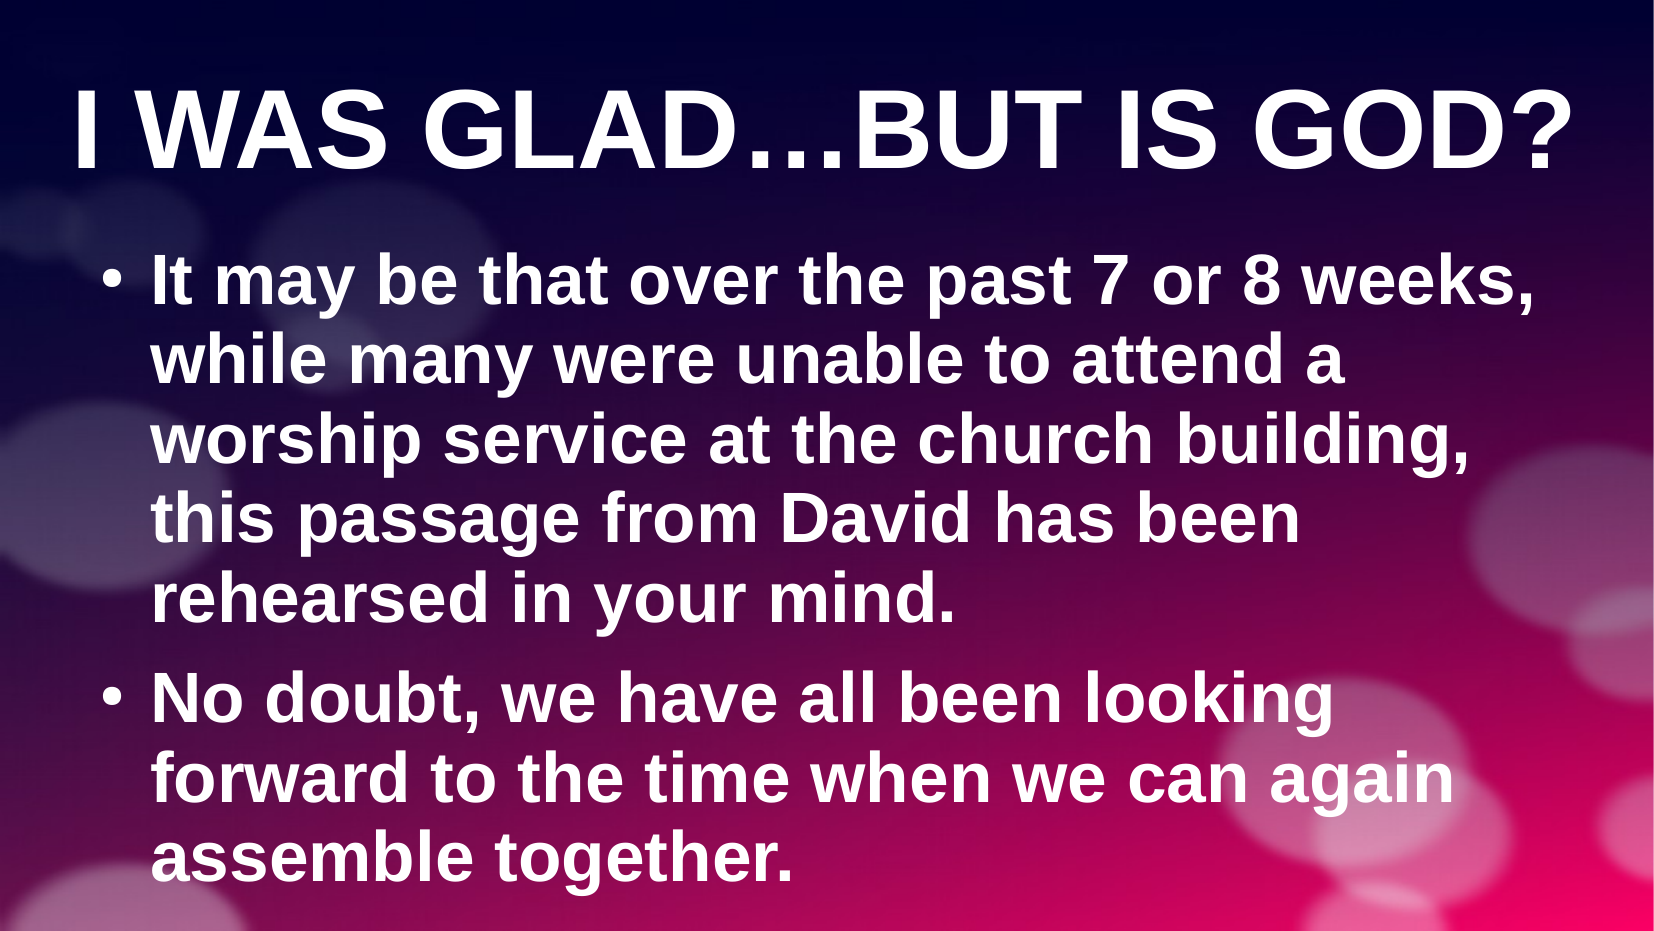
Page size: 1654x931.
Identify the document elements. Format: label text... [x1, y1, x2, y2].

list It may be that over the past 7 or 8 weeks, while many were unable to attend a worship service at the church building, this passage from David has been rehearsed in your mind. No doubt, we have all been looking forward to the time when we can again assemble together. [82, 240, 1571, 901]
picture [0, 0, 1654, 931]
title I WAS GLAD…BUT IS GOD? [45, 3, 1606, 256]
